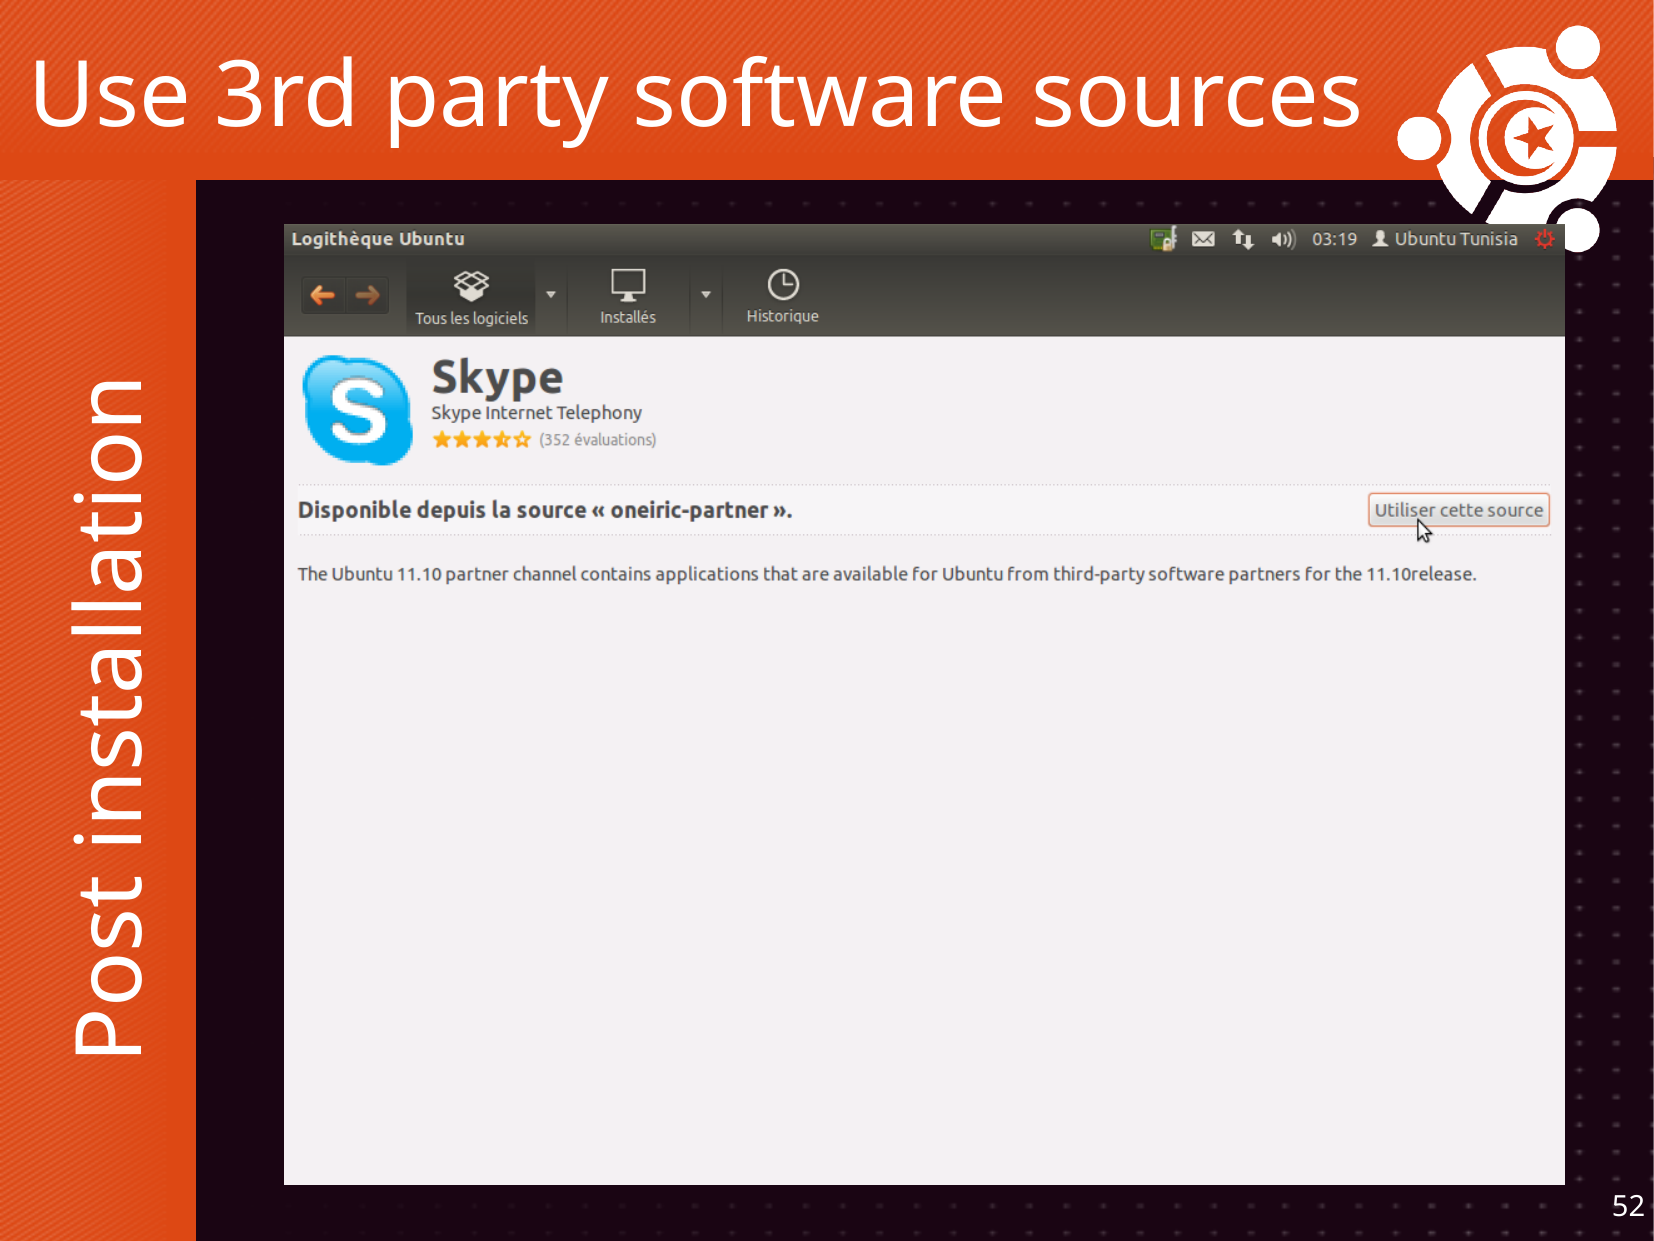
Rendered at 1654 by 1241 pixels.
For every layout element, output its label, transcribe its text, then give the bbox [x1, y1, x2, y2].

title Use 3rd party software sources [0, 2, 1394, 181]
title Post installation [17, 210, 196, 1229]
picture [0, 0, 1654, 1241]
